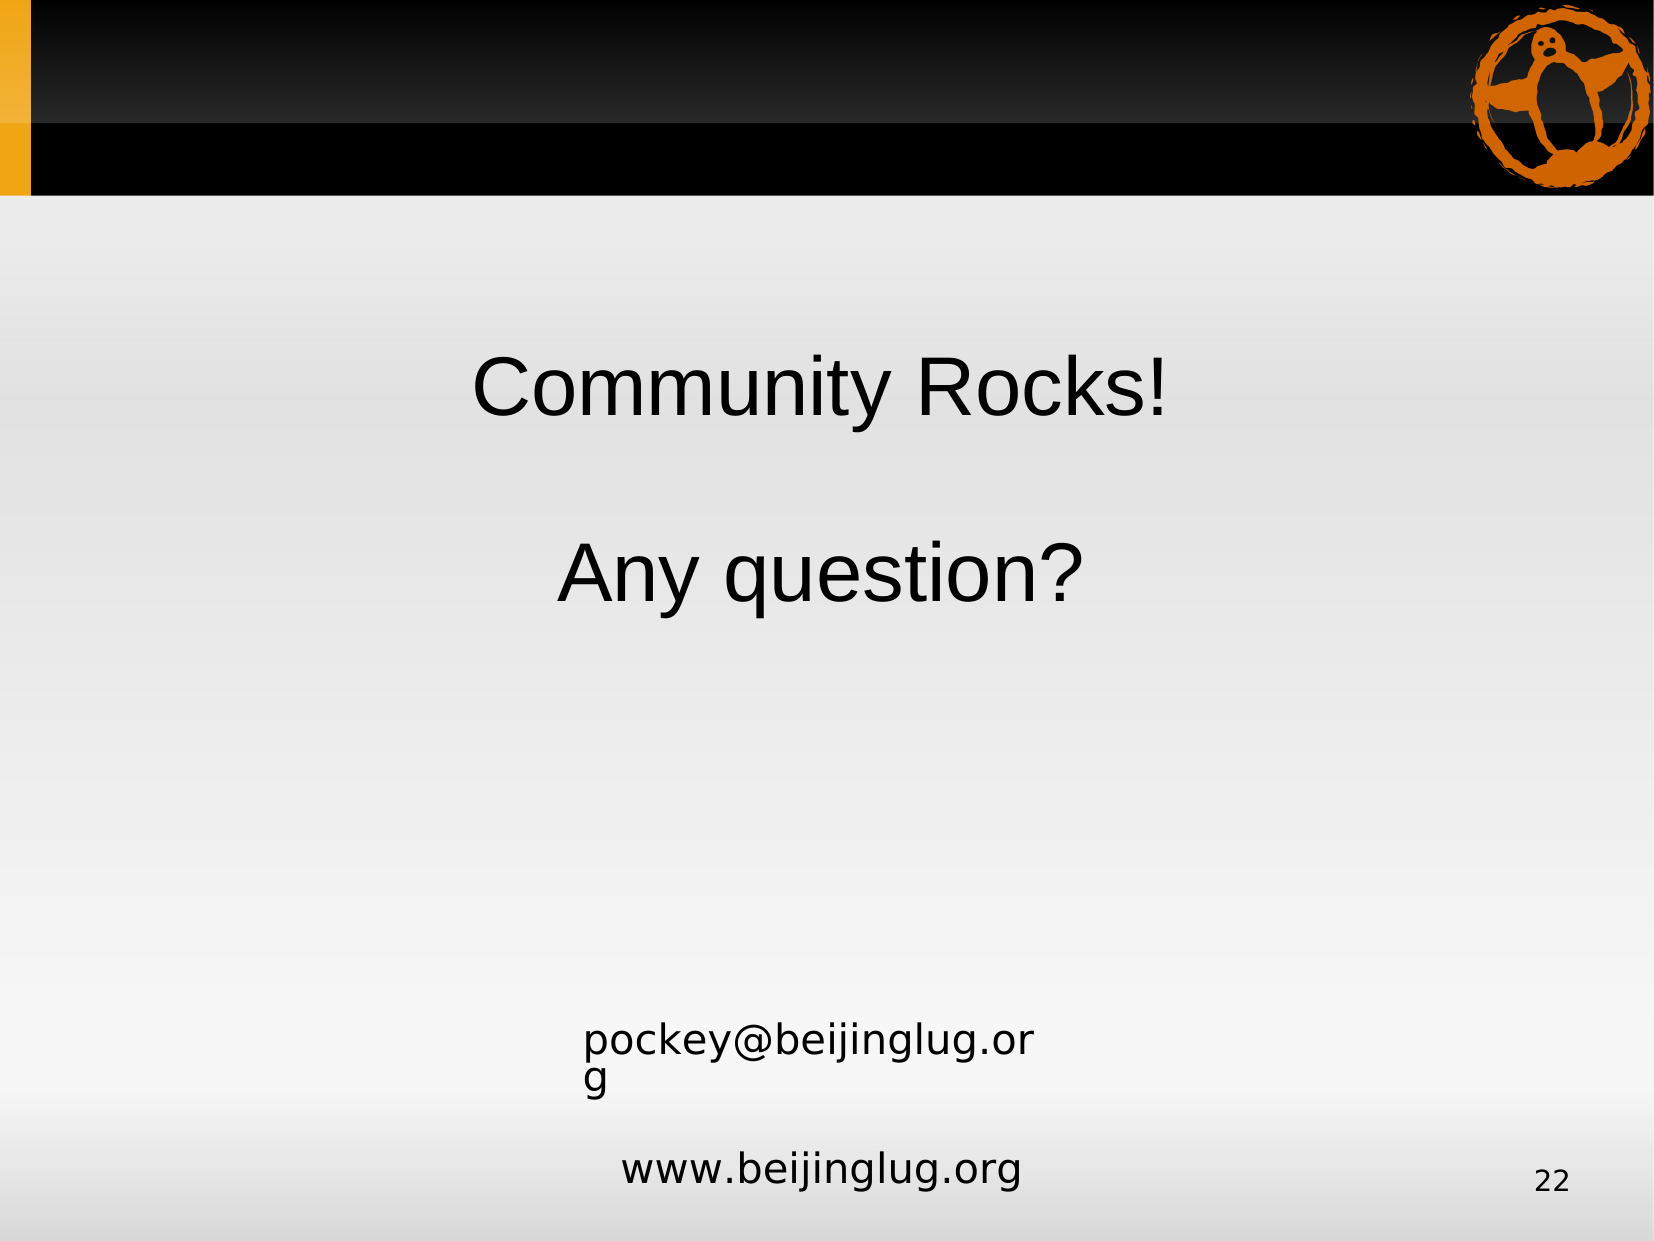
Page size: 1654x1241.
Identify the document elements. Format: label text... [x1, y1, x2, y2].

picture [695, 1166, 701, 1177]
picture [959, 1166, 972, 1180]
subtitle Community Rocks! Any question? [76, 0, 1565, 1109]
picture [641, 1166, 647, 1176]
picture [894, 1166, 906, 1180]
picture [0, 0, 1654, 1241]
picture [919, 1166, 932, 1180]
text_box pockey@beijinglug.org www.beijinglug.org [543, 1010, 1066, 1166]
picture [627, 1166, 633, 1177]
picture [744, 1166, 756, 1180]
picture [1002, 1166, 1015, 1180]
picture [661, 1166, 667, 1177]
picture [675, 1166, 681, 1176]
picture [709, 1166, 715, 1176]
picture [768, 1166, 782, 1170]
picture [855, 1166, 868, 1180]
